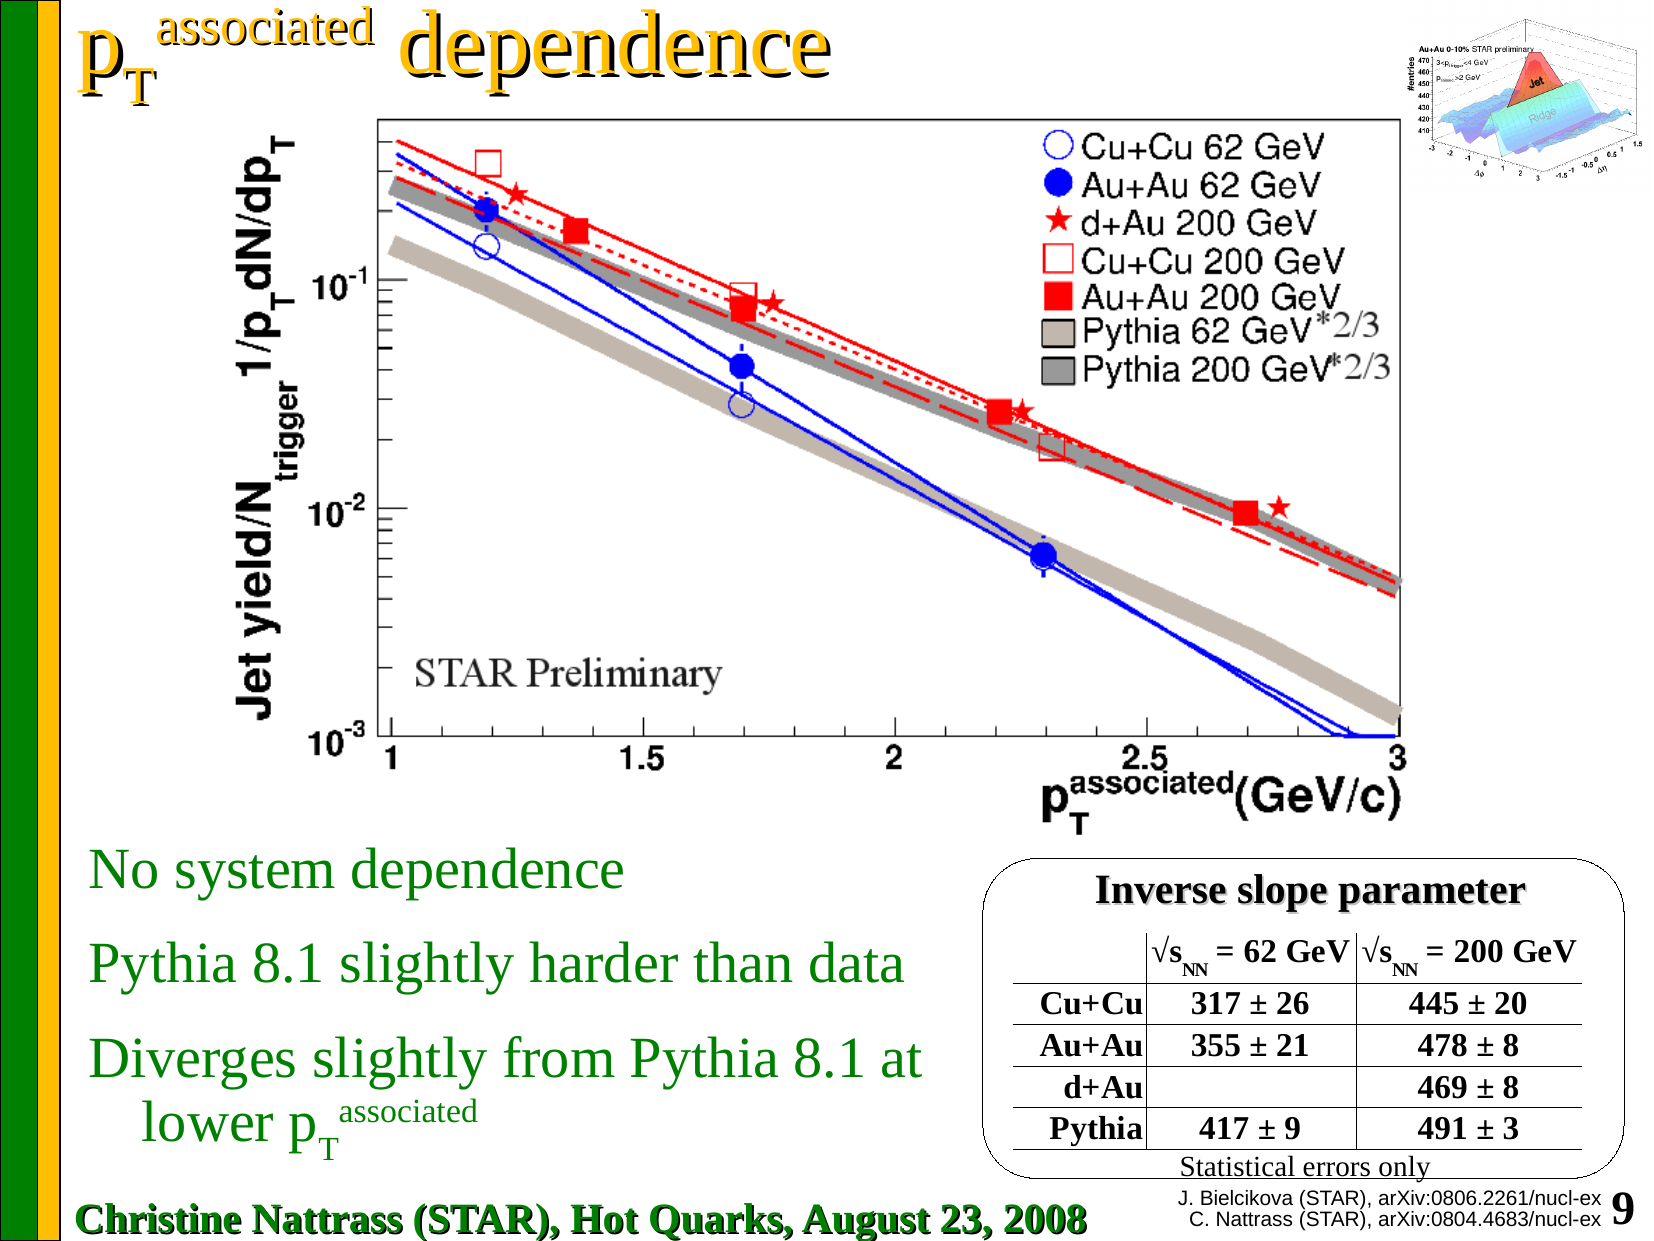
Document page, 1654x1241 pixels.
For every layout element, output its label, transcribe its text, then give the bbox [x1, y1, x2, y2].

list No system dependence Pythia 8.1 slightly harder than data Diverges slightly from Pythia 8.1 at lower pTassociated [70, 836, 964, 1212]
title pTassociated dependence [76, 0, 1407, 116]
picture [222, 0, 1654, 863]
text_box Statistical errors only [986, 1142, 1625, 1190]
text_box J. Bielcikova (STAR), arXiv:0806.2261/nucl-ex C. Nattrass (STAR), arXiv:0804.4683/nucl-ex [1100, 1180, 1537, 1241]
text_box 9 [1537, 1174, 1651, 1241]
chart [1012, 932, 1584, 1142]
text_box Inverse slope parameter [1079, 858, 1605, 920]
